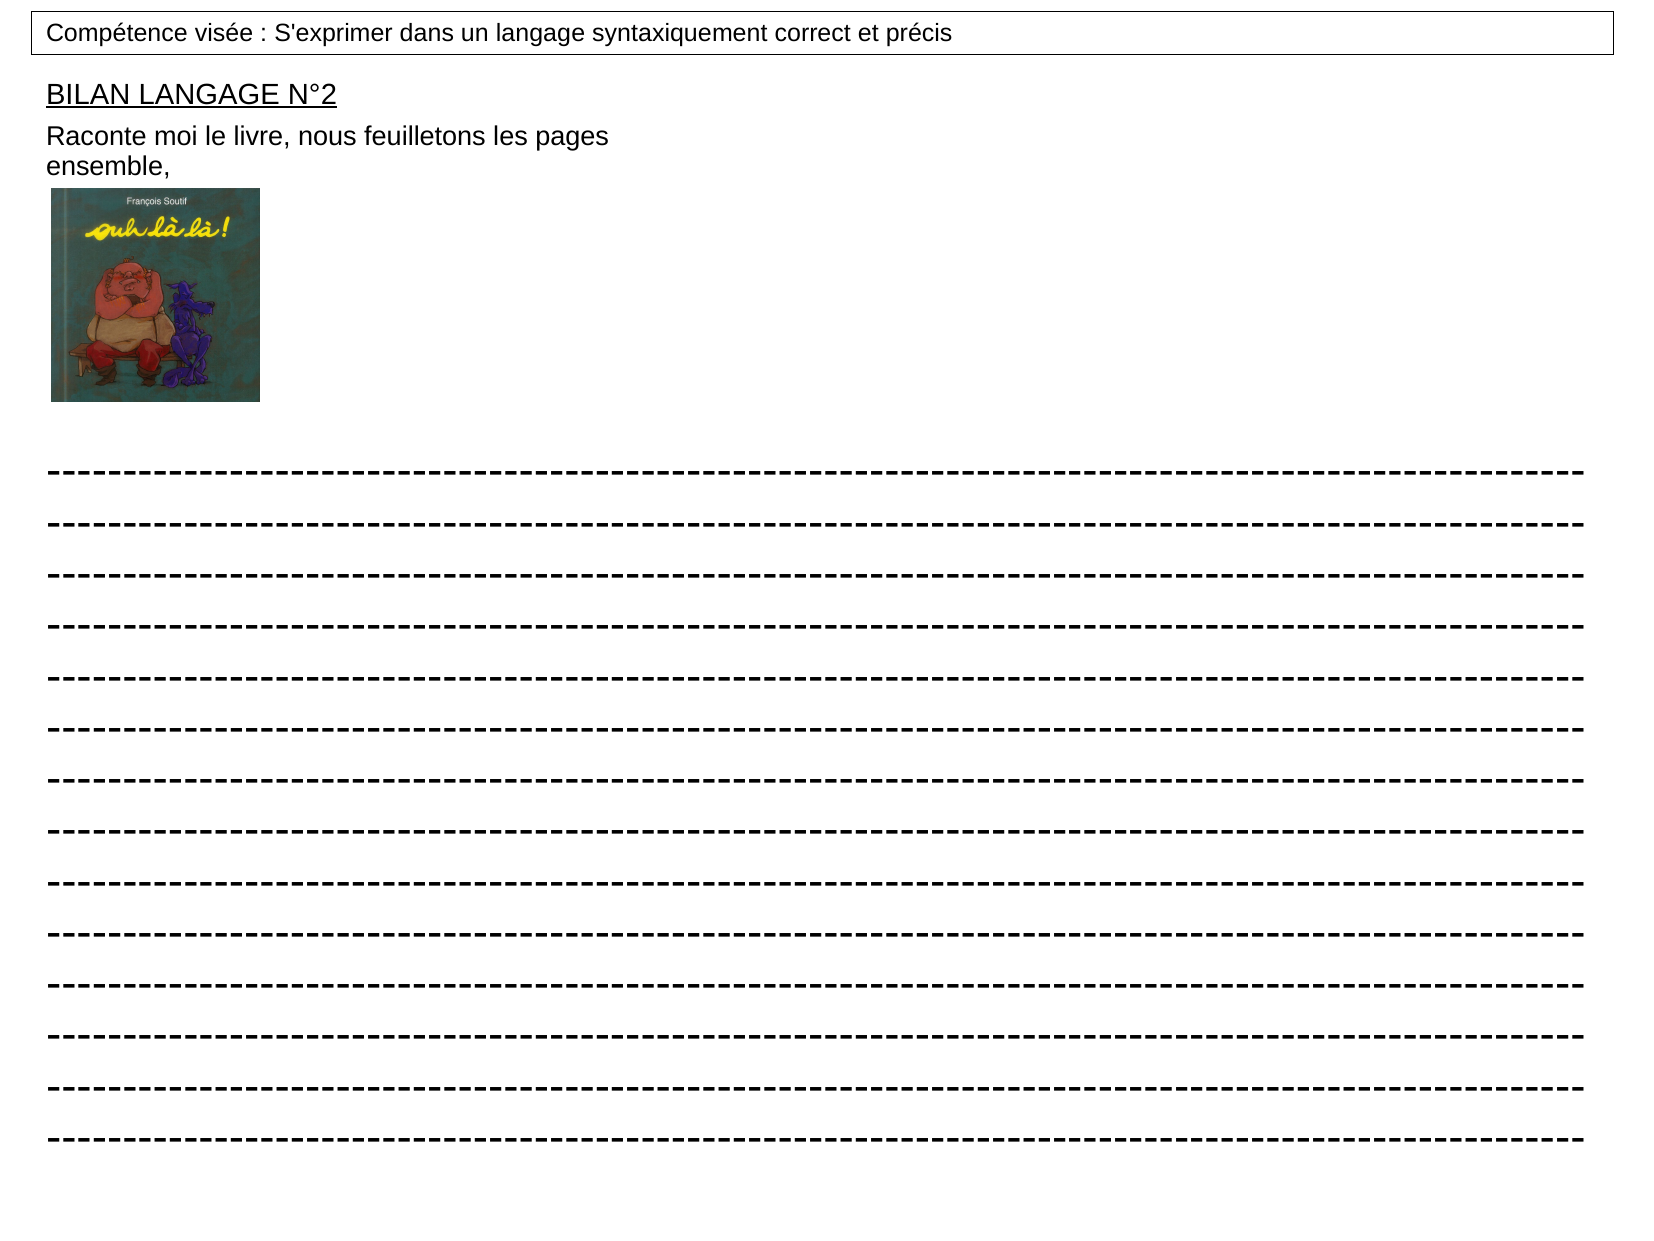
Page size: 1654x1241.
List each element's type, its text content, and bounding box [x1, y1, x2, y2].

text_box Compétence visée : S'exprimer dans un langage syntaxiquement correct et précis [31, 11, 1614, 55]
picture [51, 188, 260, 402]
text_box ---------------------------------------------------------------------------------------------------------------------------------------------------------------------------------------------------------------------------------------------------------------------------------------------------------------------------------------------------------------------------------------------------------------------------------------------------------------------------------------------------------------------------------------------------------------------------------------------------------------------------------------------------------------------------------------------------------------------------------------------------------------------------------------------------------------------------------------------------------------------------------------------------------------------------------------------------------------------------------------------------------------------------------------------------------------------------------------------------------------------------------------------------------------------------------------------------------------------------------------------------------------------------------------------------------------------------------------------------------------------------------------------------------------------------------------------------------------------- [31, 437, 1607, 1217]
text_box Raconte moi le livre, nous feuilletons les pages ensemble, [31, 113, 754, 189]
text_box BILAN LANGAGE N°2 [31, 70, 714, 113]
